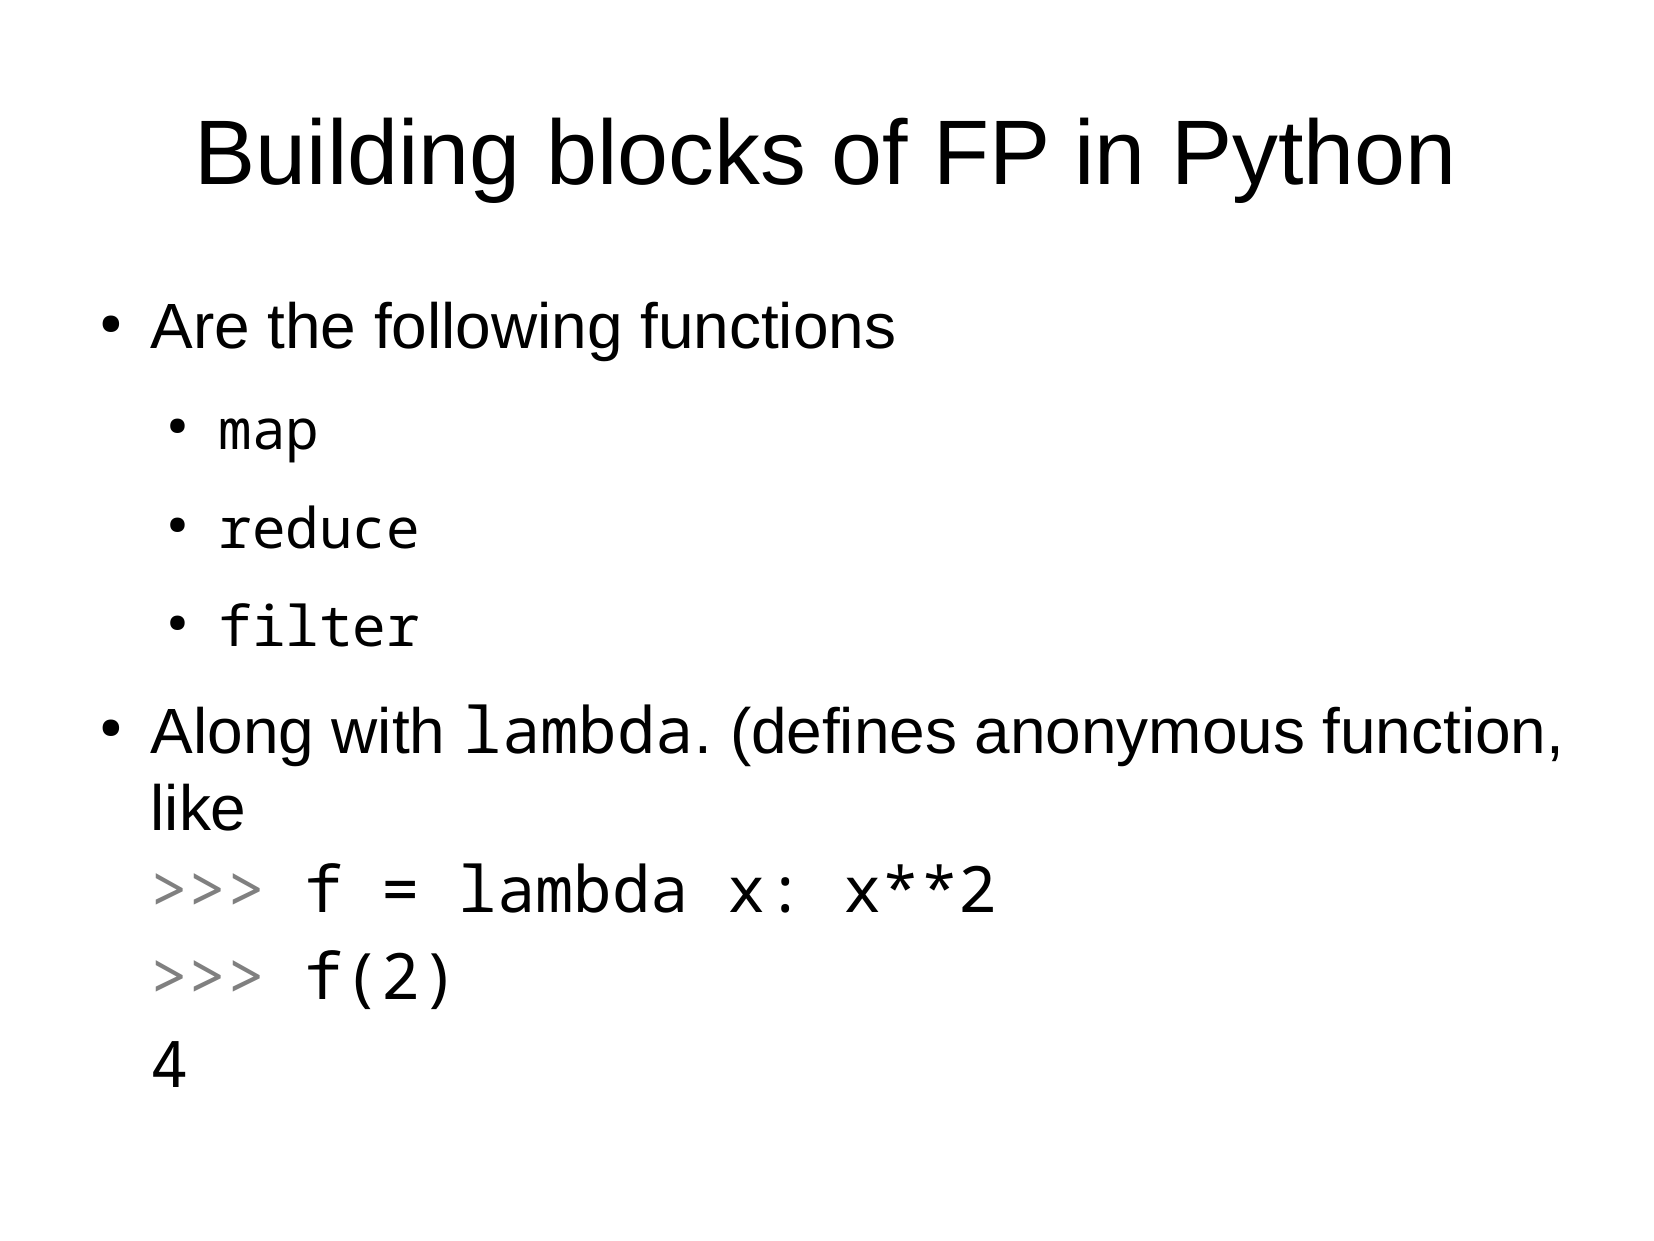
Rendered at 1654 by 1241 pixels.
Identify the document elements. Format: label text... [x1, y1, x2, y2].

title Building blocks of FP in Python [82, 56, 1571, 250]
list Are the following functions map reduce filter Along with lambda. (defines anonymous function, like >>> f = lambda x: x**2 >>> f(2) 4 [82, 290, 1571, 1109]
